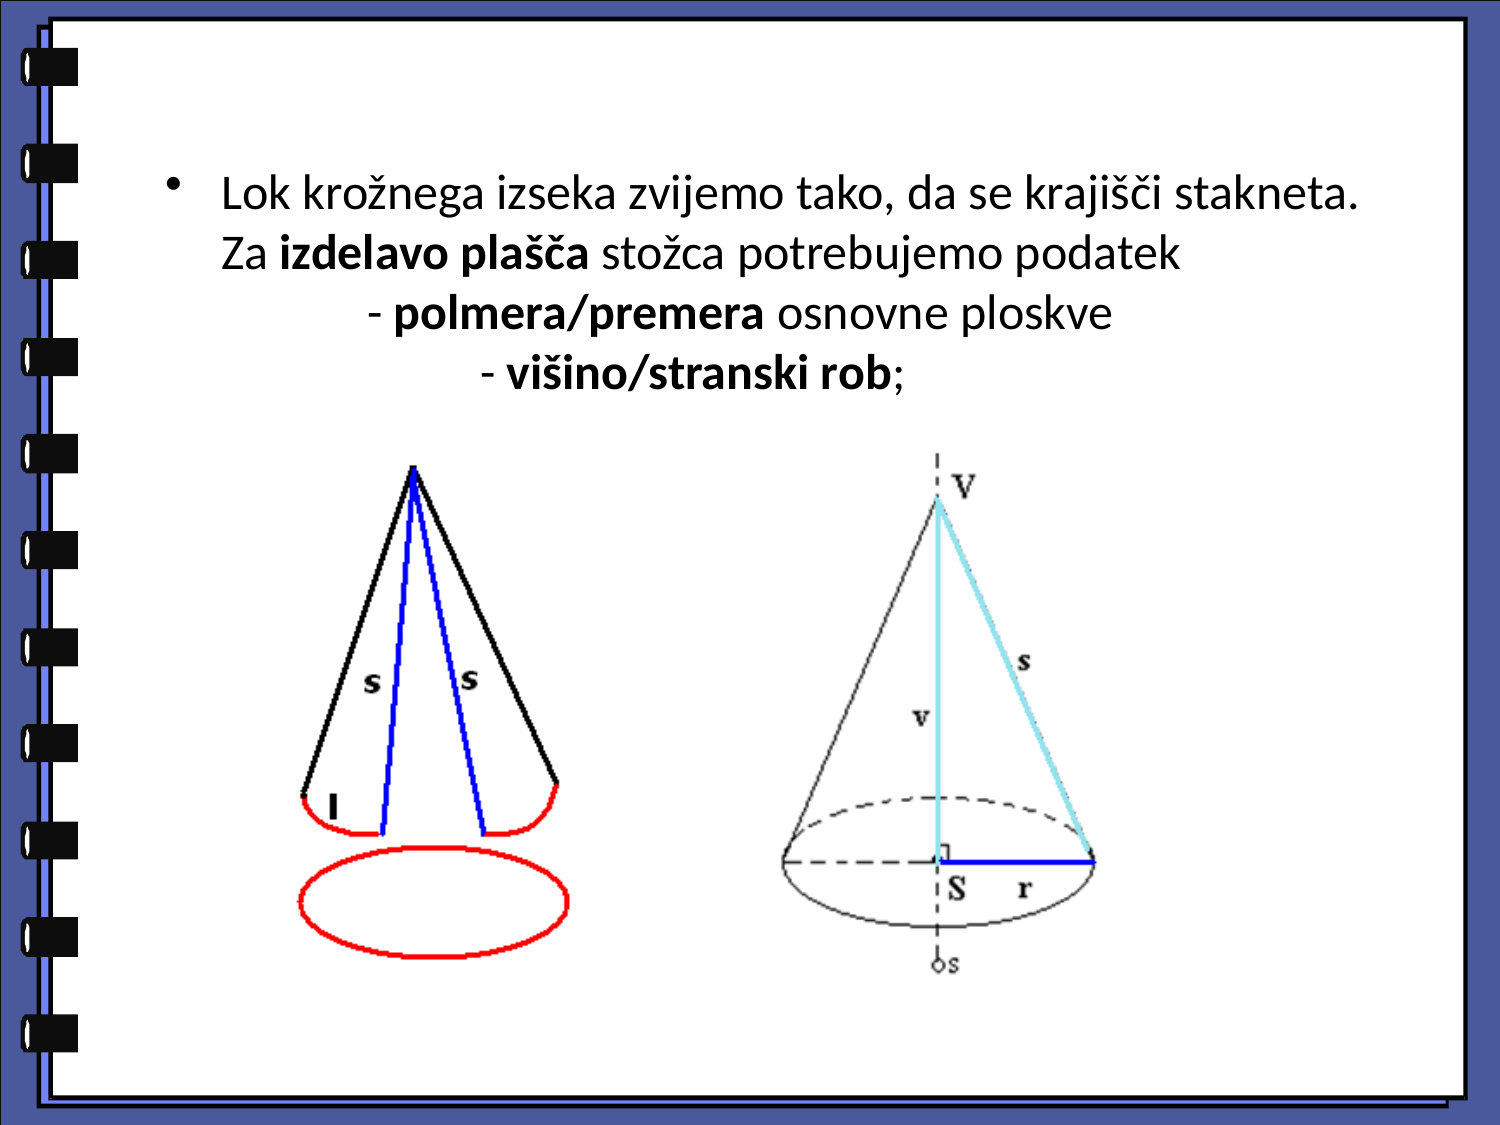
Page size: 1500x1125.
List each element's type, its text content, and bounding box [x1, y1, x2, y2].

picture [292, 445, 575, 965]
list Lok krožnega izseka zvijemo tako, da se krajišči stakneta. Za izdelavo plašča stožca potrebujemo podatek - polmera/premera osnovne ploskve - višino/stranski rob; [150, 152, 1413, 1063]
picture [761, 445, 1114, 990]
